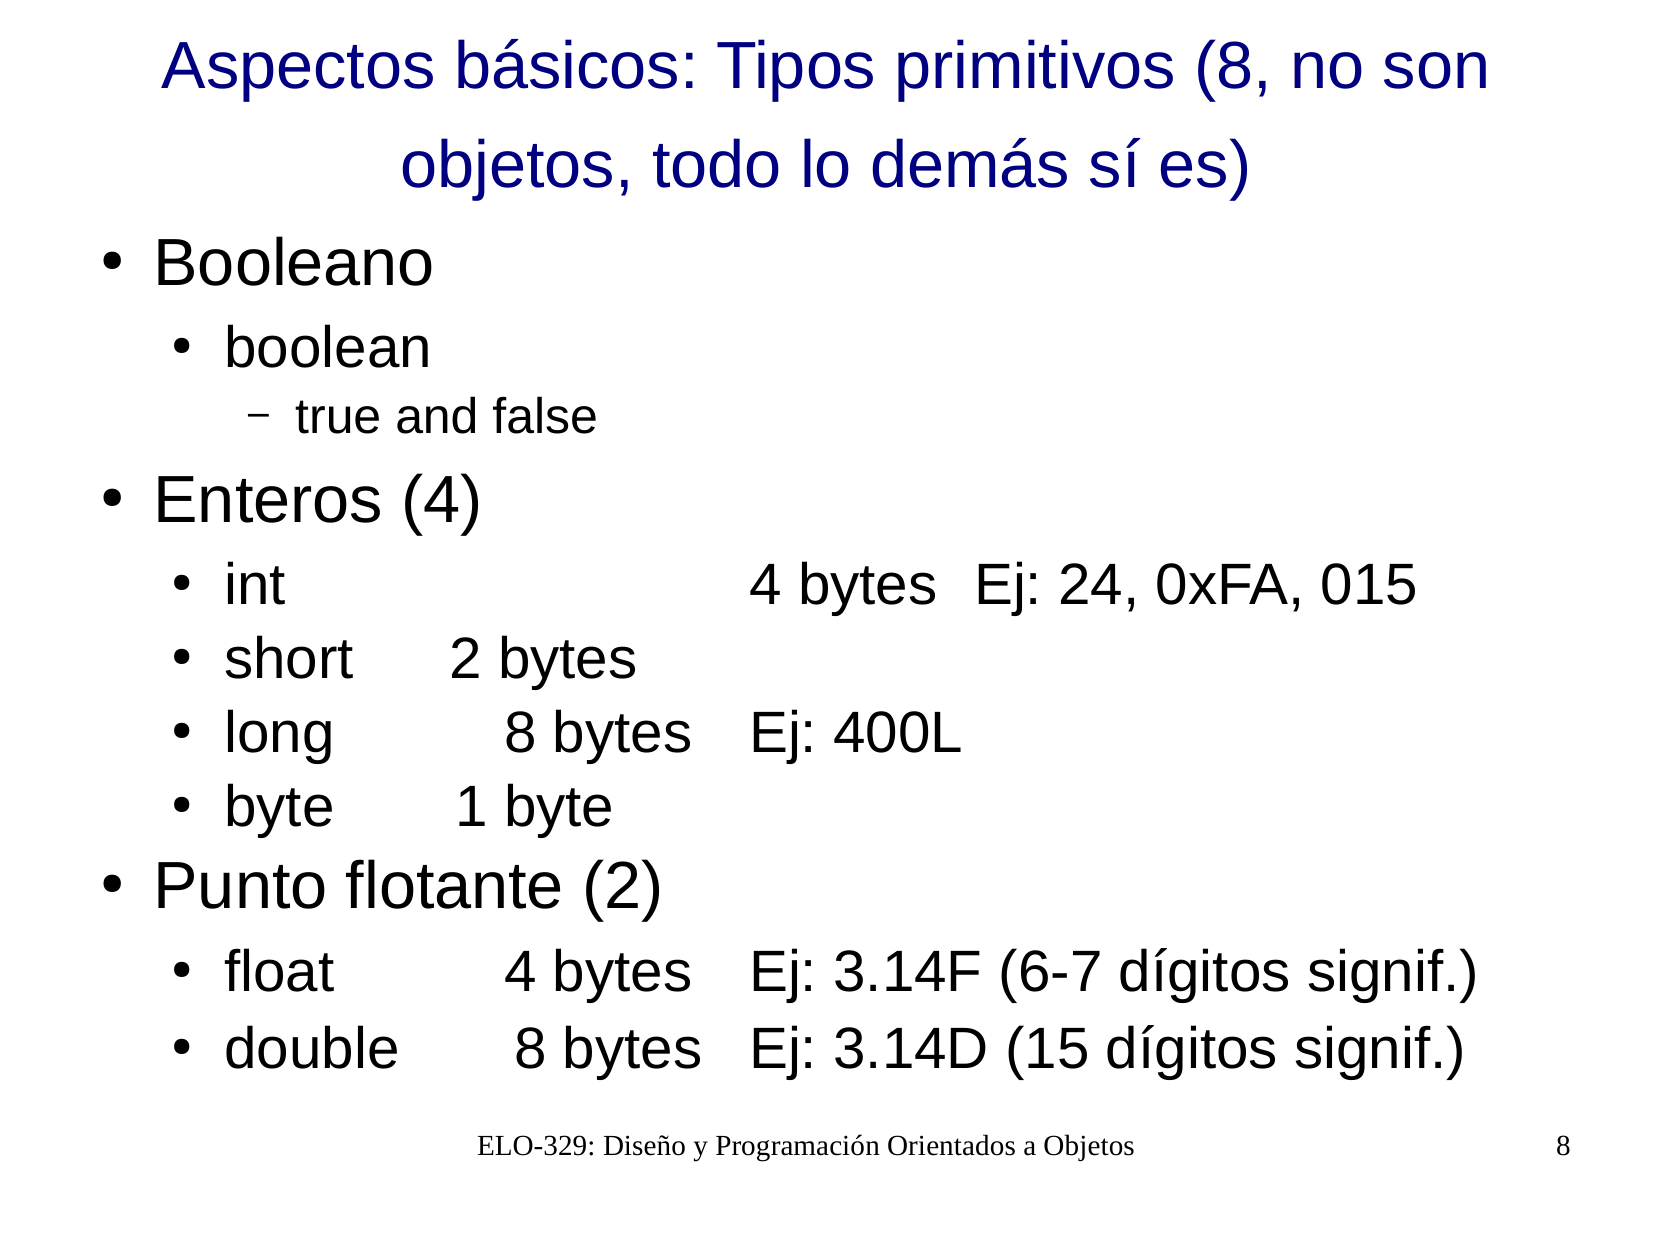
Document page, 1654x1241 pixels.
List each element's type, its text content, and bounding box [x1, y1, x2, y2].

title Aspectos básicos: Tipos primitivos (8, no son objetos, todo lo demás sí es)‏ [82, 35, 1571, 202]
list Booleano boolean true and false Enteros (4) int 4 bytes Ej: 24, 0xFA, 015 short 2 bytes long 8 bytes Ej: 400L byte 1 byte Punto flotante (2) float 4 bytes Ej: 3.14F (6-7 dígitos signif.)‏ double 8 bytes Ej: 3.14D (15 dígitos signif.)‏ [82, 225, 1571, 1126]
